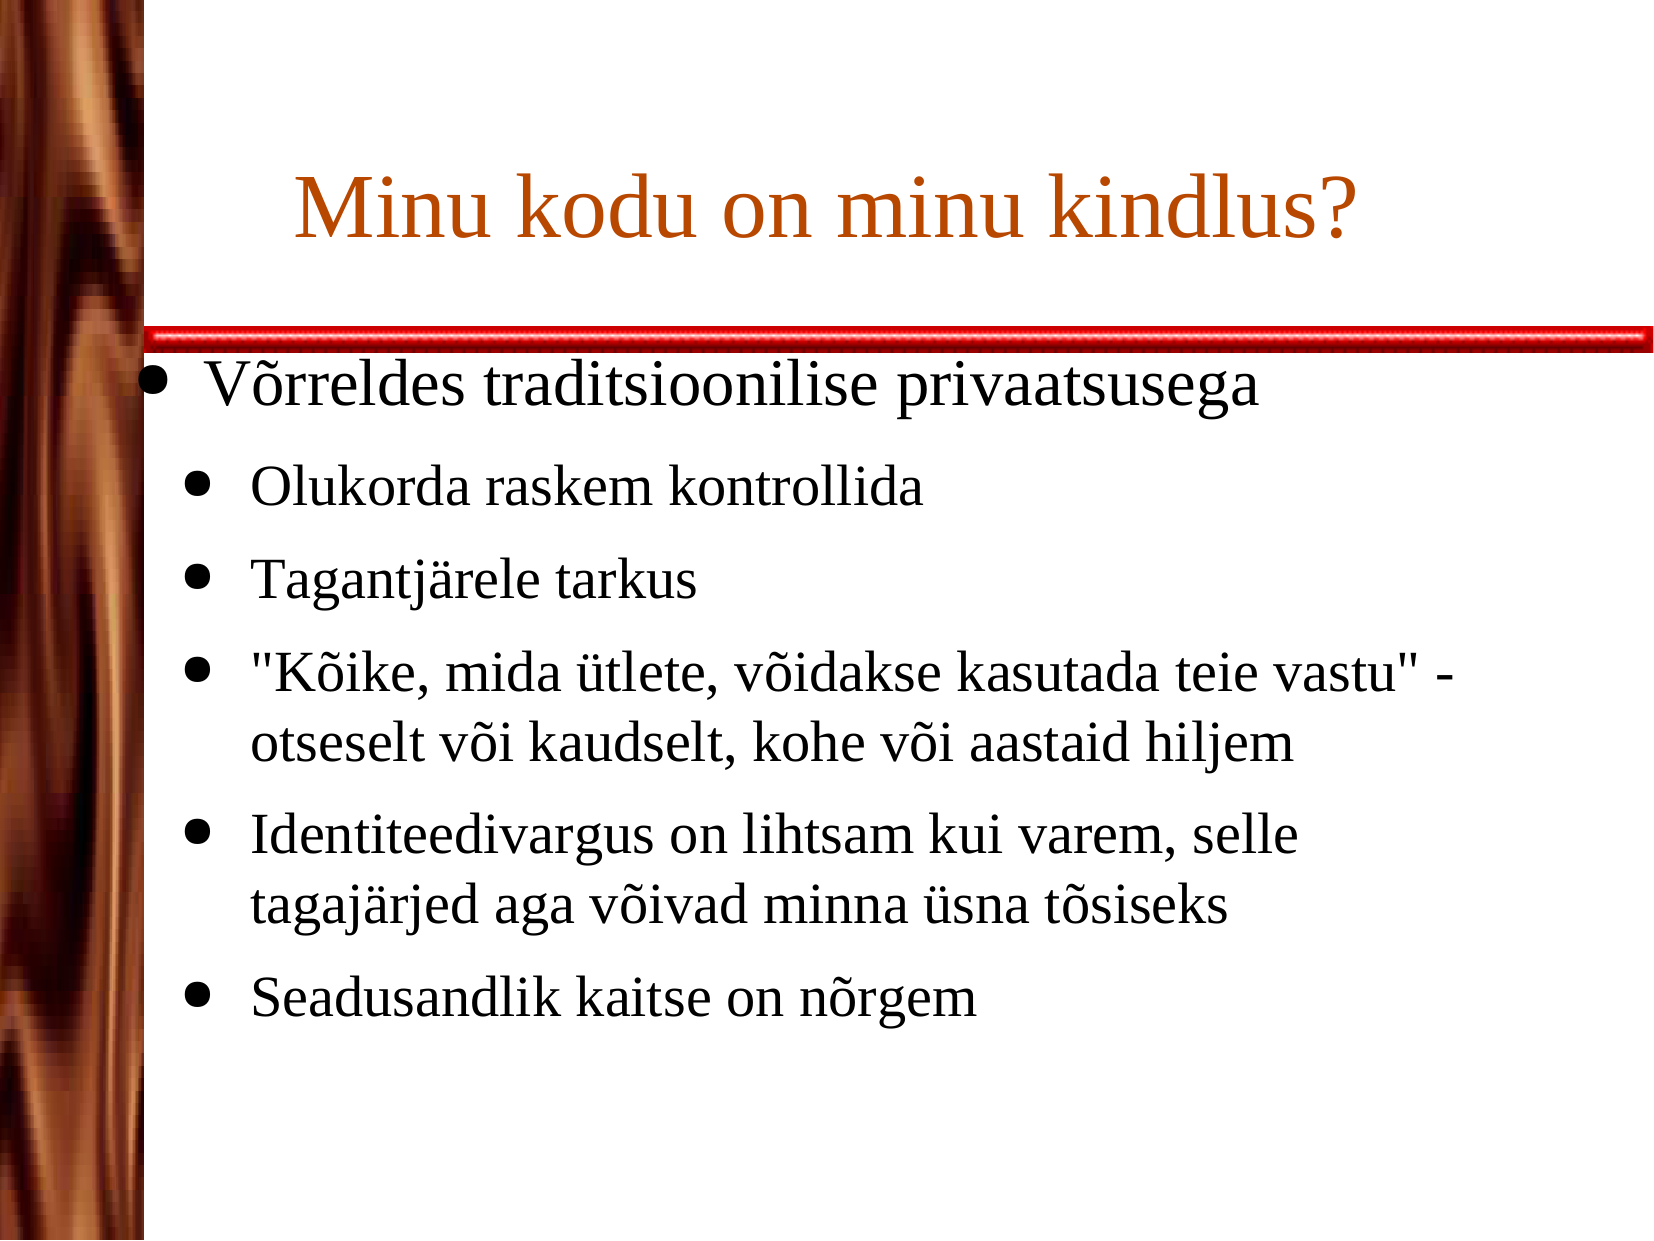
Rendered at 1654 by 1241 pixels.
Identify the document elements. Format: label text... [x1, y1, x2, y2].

list Võrreldes traditsioonilise privaatsusega Olukorda raskem kontrollida Tagantjärele tarkus "Kõike, mida ütlete, võidakse kasutada teie vastu" - otseselt või kaudselt, kohe või aastaid hiljem Identiteedivargus on lihtsam kui varem, selle tagajärjed aga võivad minna üsna tõsiseks Seadusandlik kaitse on nõrgem [121, 344, 1534, 1126]
title Minu kodu on minu kindlus? [121, 102, 1534, 310]
picture [0, 0, 1654, 1240]
